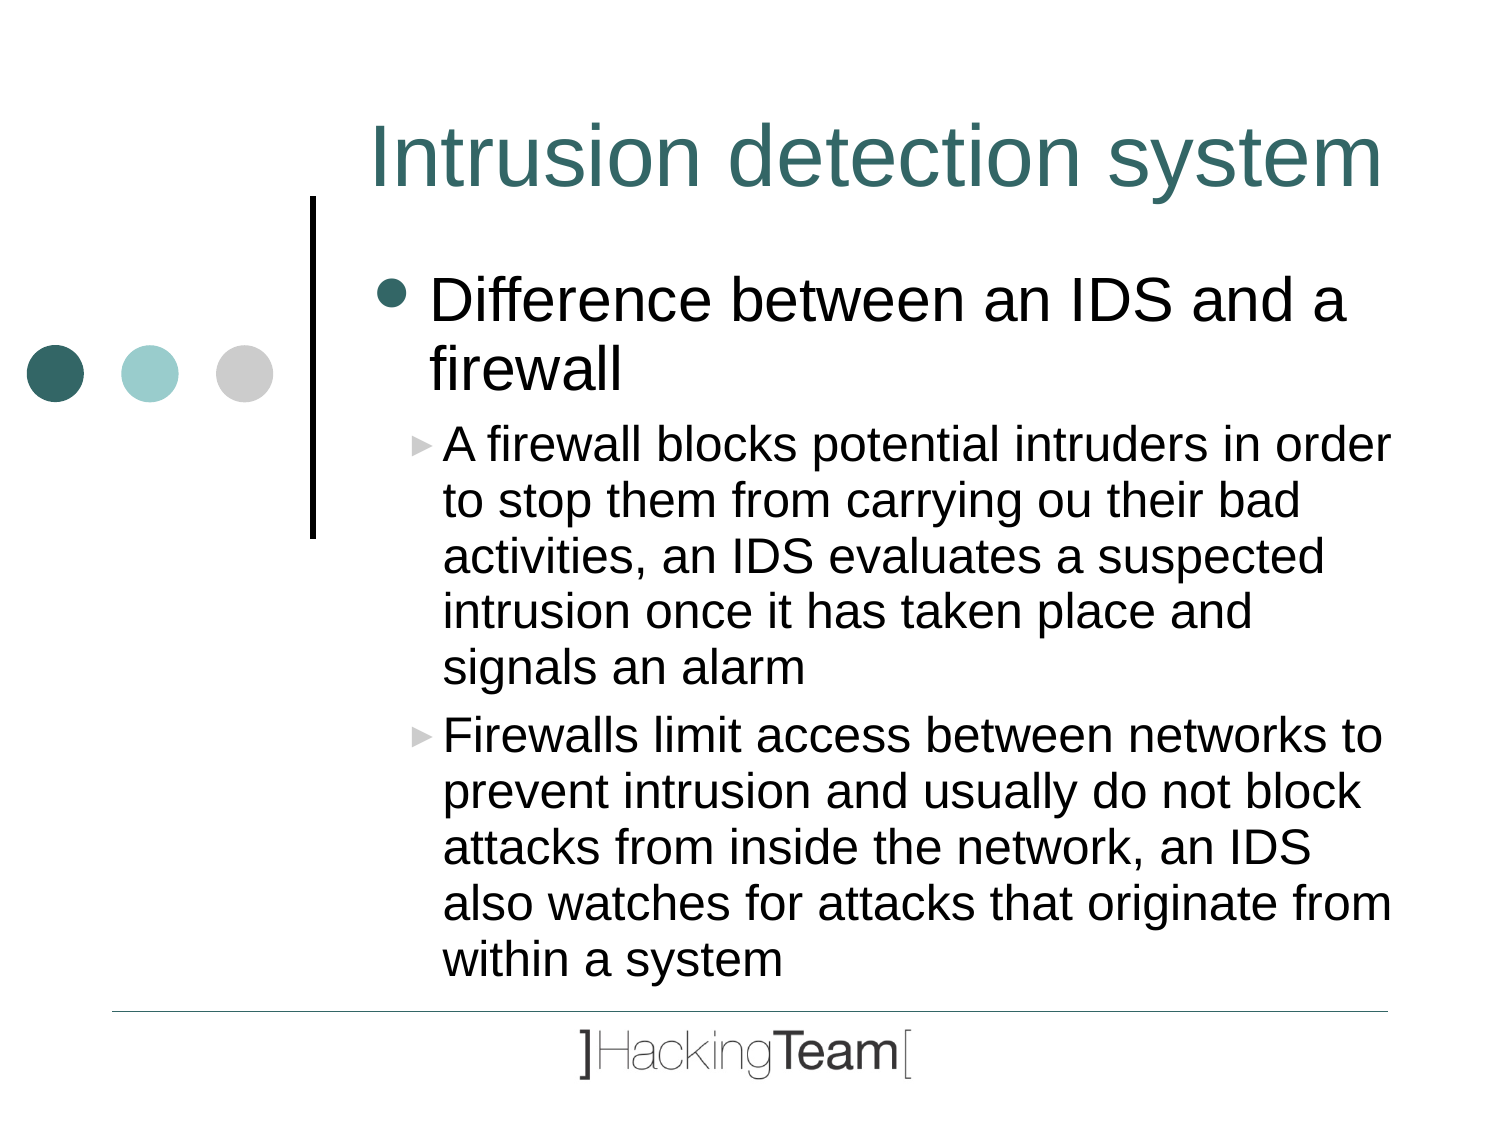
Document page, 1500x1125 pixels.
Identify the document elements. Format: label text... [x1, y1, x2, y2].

list Difference between an IDS and a firewall A firewall blocks potential intruders in order to stop them from carrying ou their bad activities, an IDS evaluates a suspected intrusion once it has taken place and signals an alarm Firewalls limit access between networks to prevent intrusion and usually do not block attacks from inside the network, an IDS also watches for attacks that originate from within a system [255, 264, 1406, 993]
picture [574, 1023, 916, 1084]
title Intrusion detection system [249, 38, 1401, 275]
